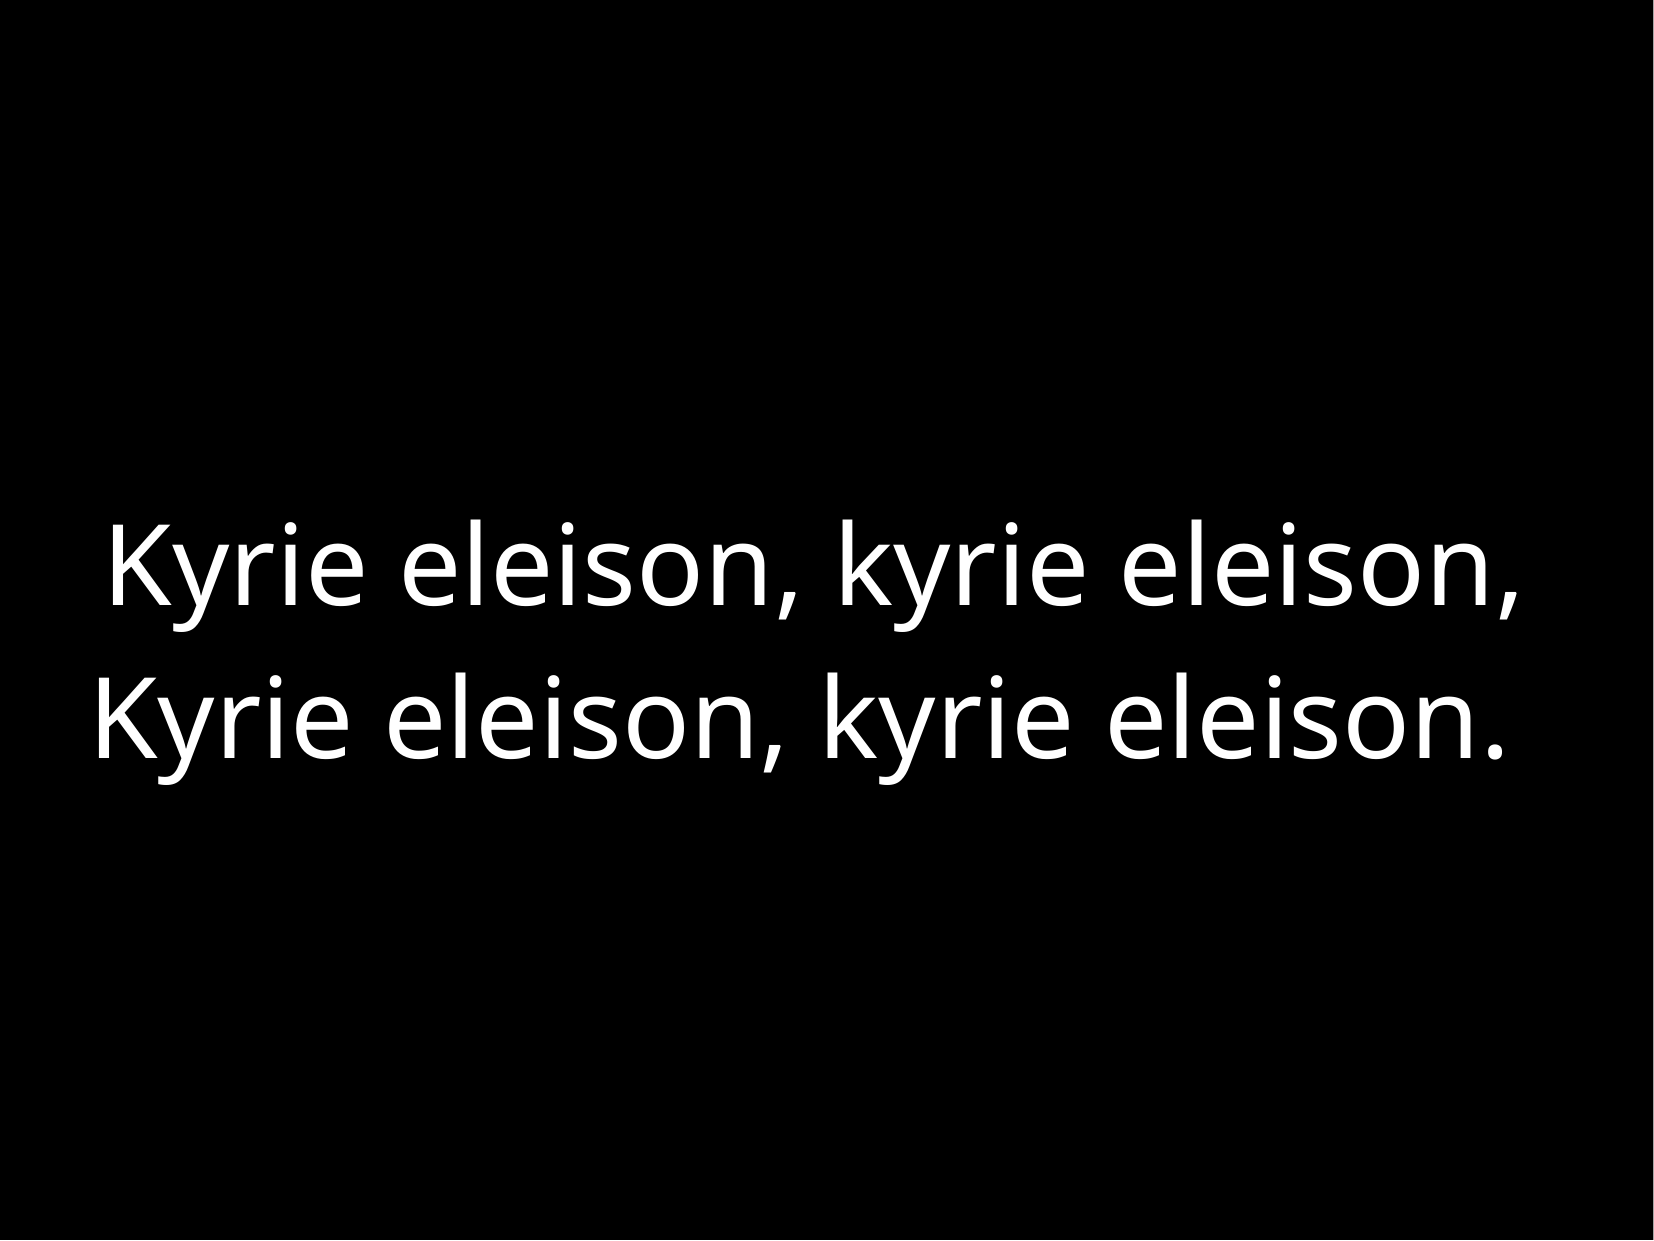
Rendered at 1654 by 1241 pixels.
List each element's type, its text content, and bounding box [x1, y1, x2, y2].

subtitle Kyrie eleison, kyrie eleison, Kyrie eleison, kyrie eleison. [70, 95, 1560, 1182]
